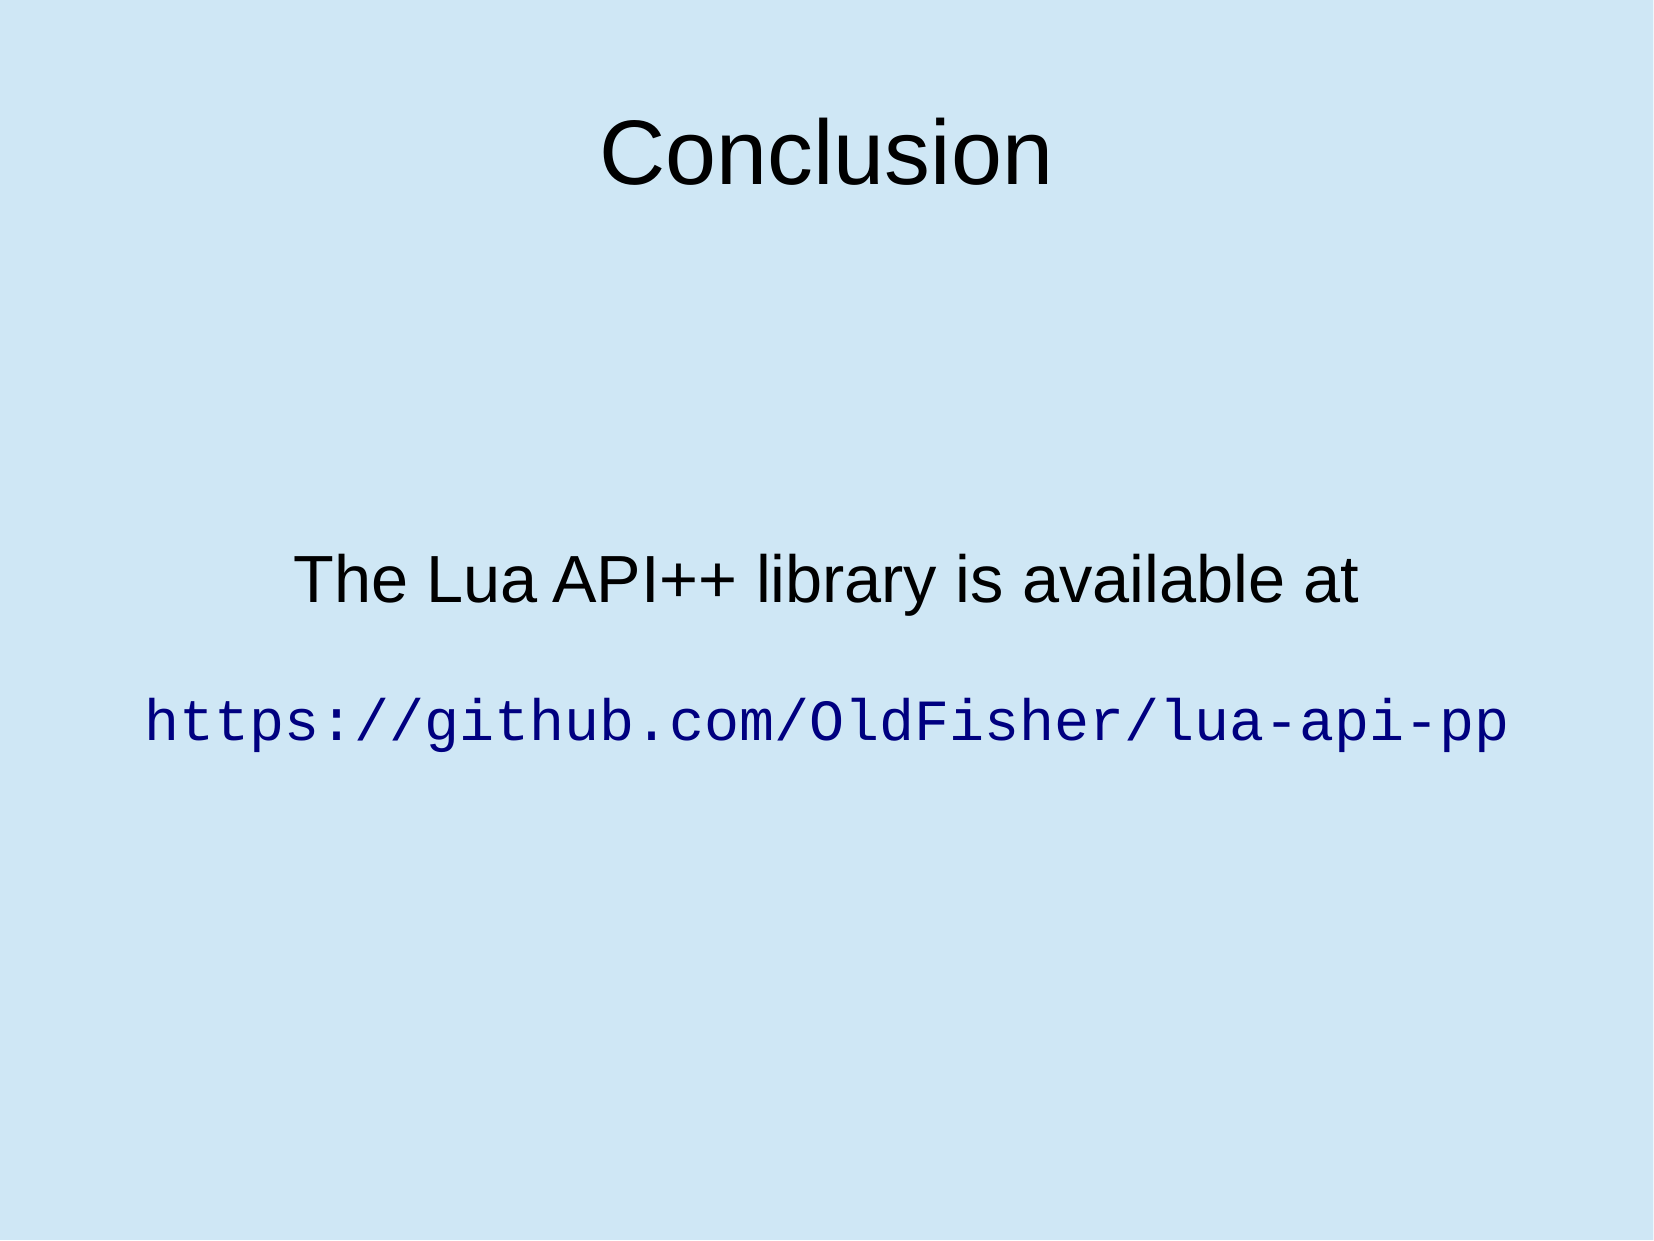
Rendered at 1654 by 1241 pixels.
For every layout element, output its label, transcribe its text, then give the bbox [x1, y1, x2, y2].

subtitle The Lua API++ library is available at https://github.com/OldFisher/lua-api-pp [82, 290, 1571, 1010]
title Conclusion [82, 49, 1571, 257]
